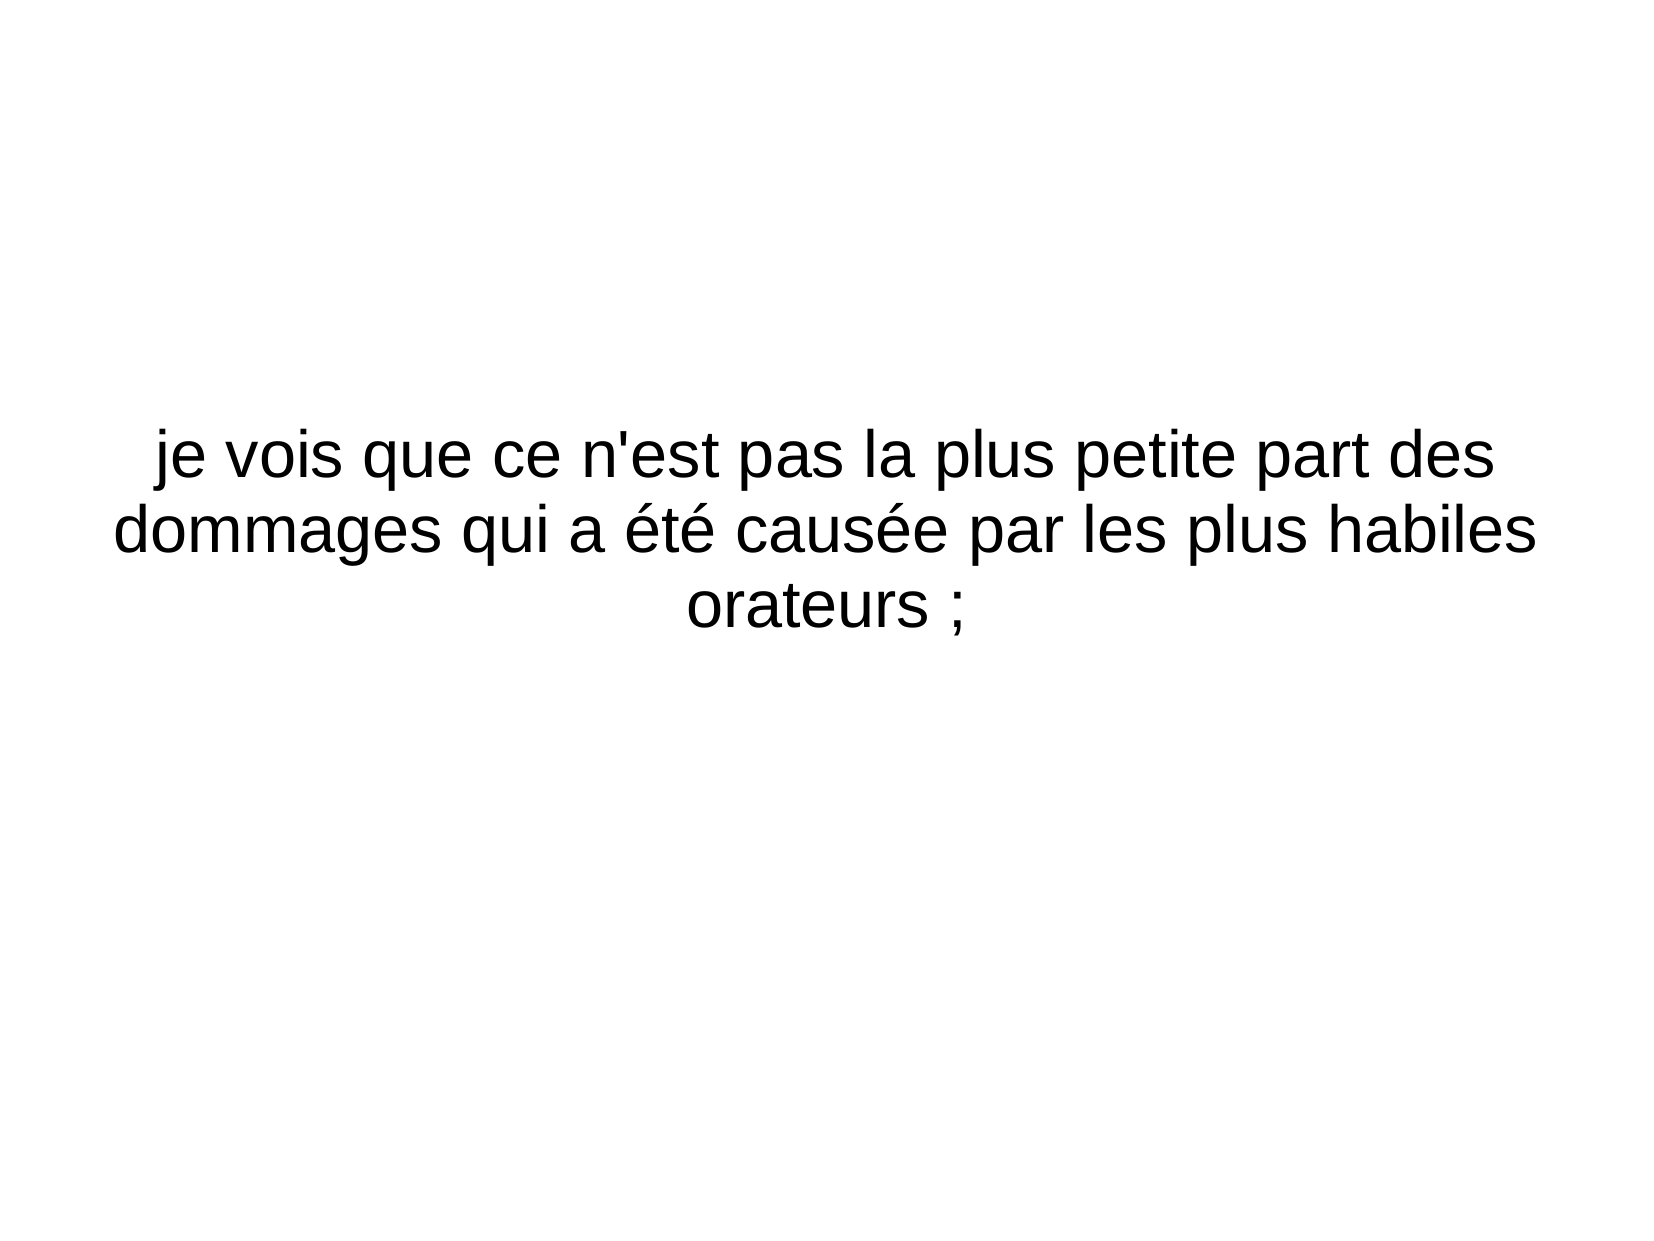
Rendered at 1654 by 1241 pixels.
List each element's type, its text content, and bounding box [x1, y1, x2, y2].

subtitle je vois que ce n'est pas la plus petite part des dommages qui a été causée par les plus habiles orateurs ; [82, 49, 1571, 1010]
